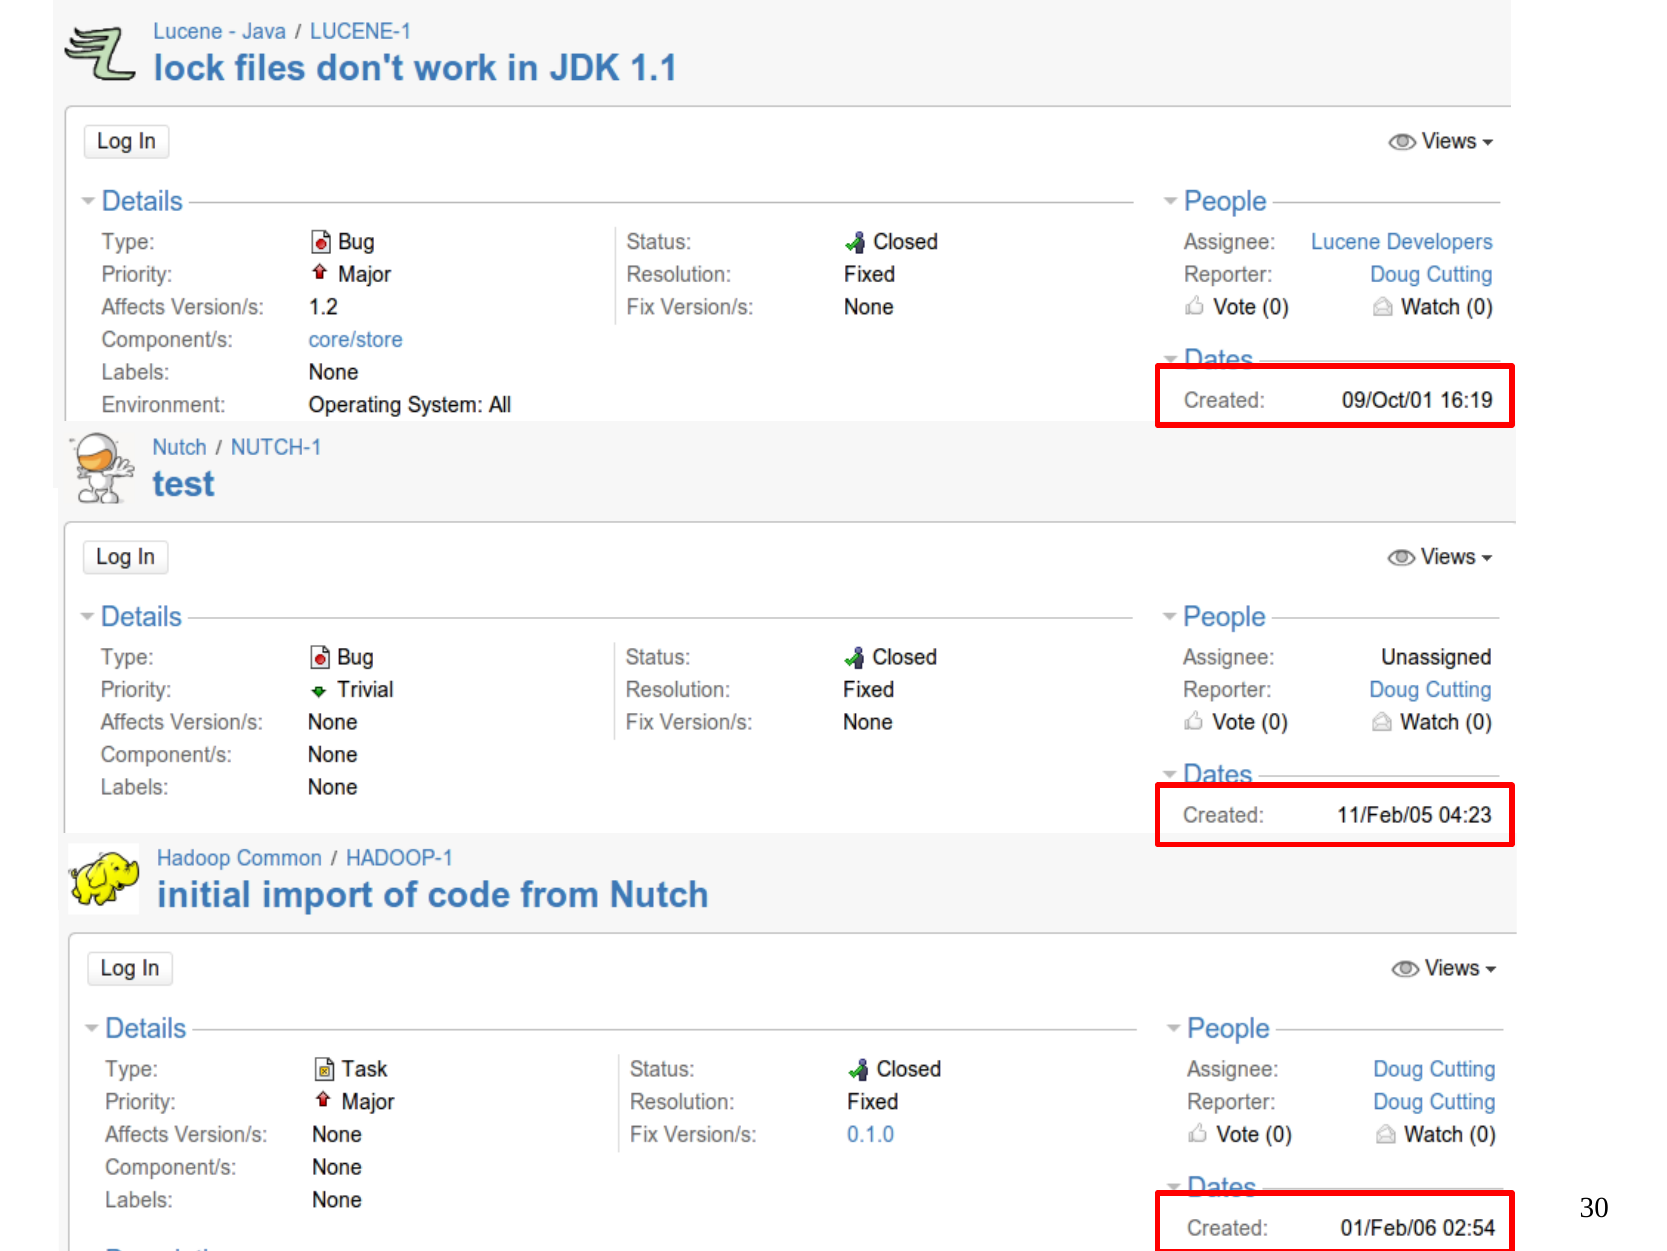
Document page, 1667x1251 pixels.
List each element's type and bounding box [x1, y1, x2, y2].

picture [53, 0, 1517, 1251]
picture [1160, 1196, 1509, 1249]
picture [1160, 369, 1509, 422]
